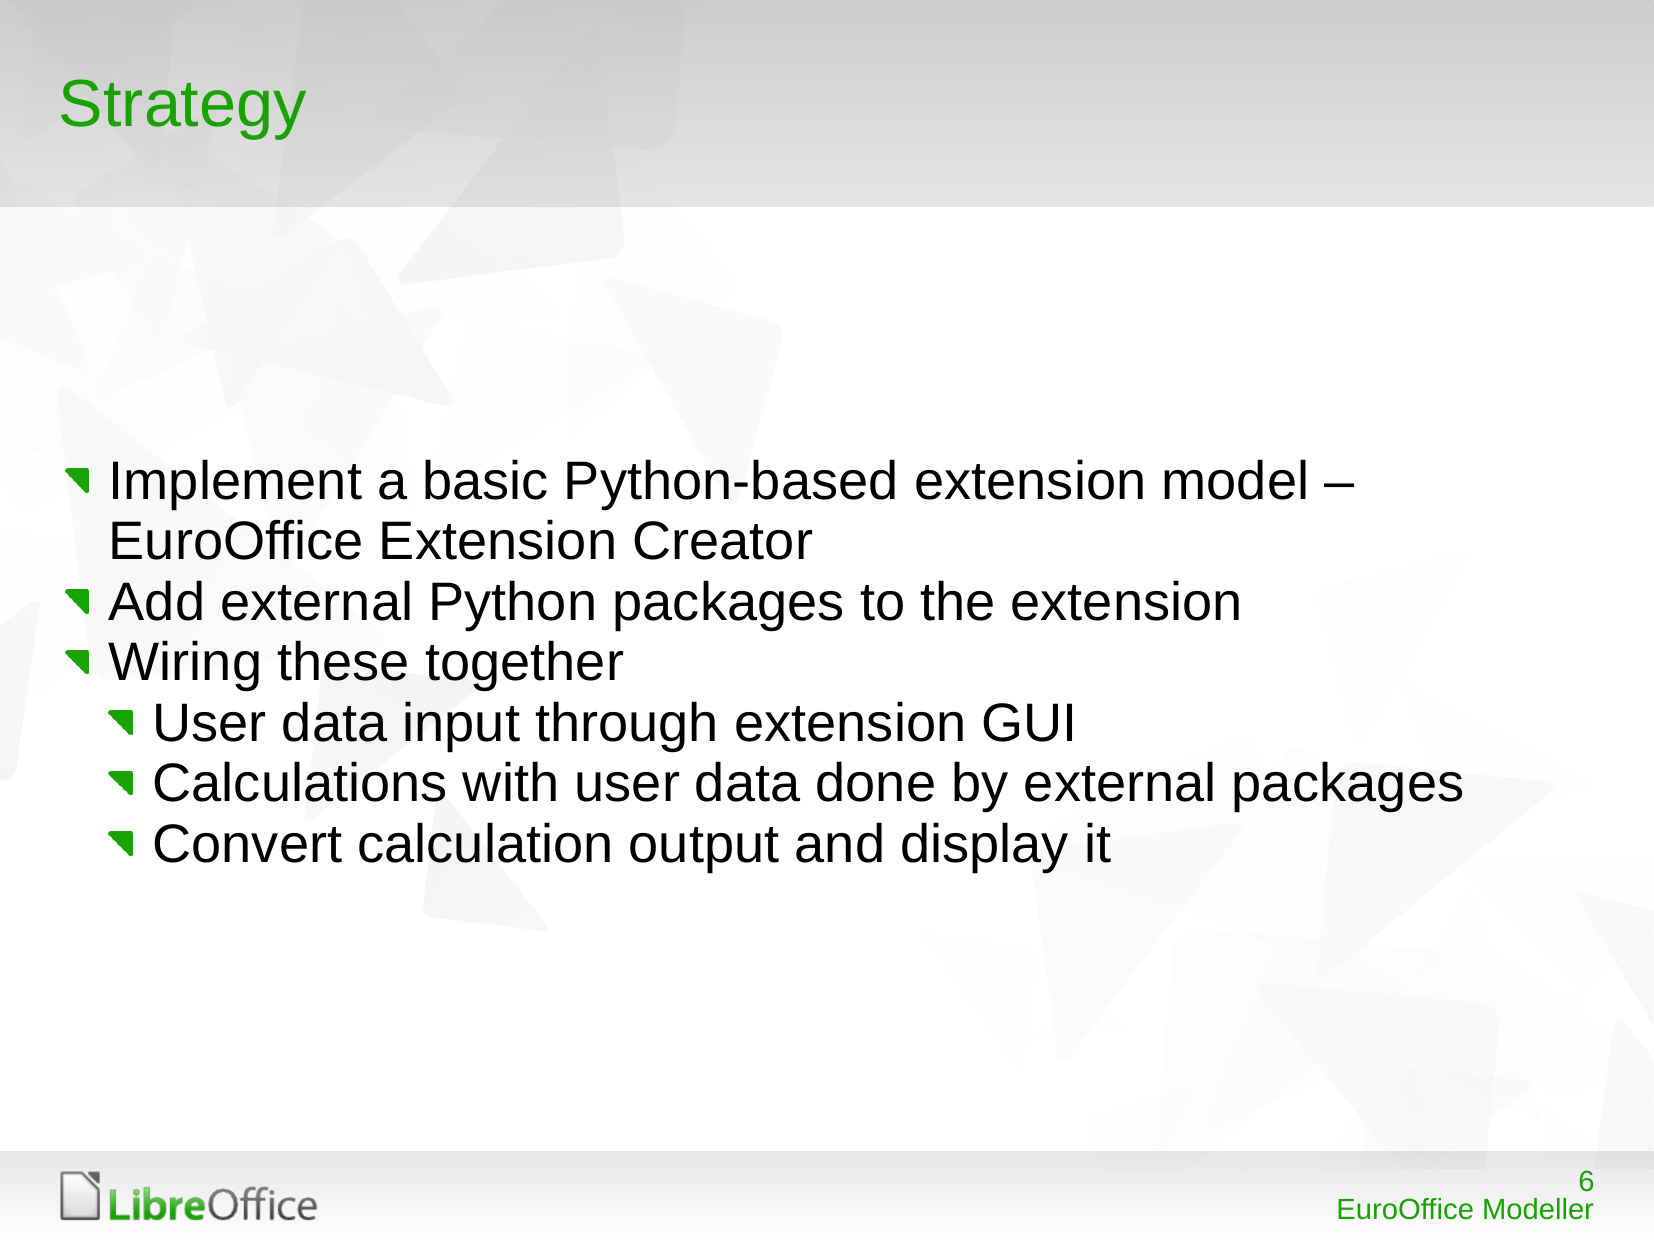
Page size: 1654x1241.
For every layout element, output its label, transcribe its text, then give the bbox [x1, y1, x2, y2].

picture [41, 1152, 337, 1240]
text_box Implement a basic Python-based extension model – EuroOffice Extension Creator Add external Python packages to the extension Wiring these together User data input through extension GUI Calculations with user data done by external packages Convert calculation output and display it [50, 442, 1624, 1093]
picture [0, 0, 783, 931]
title Strategy [59, 29, 1595, 178]
picture [915, 548, 1654, 1169]
